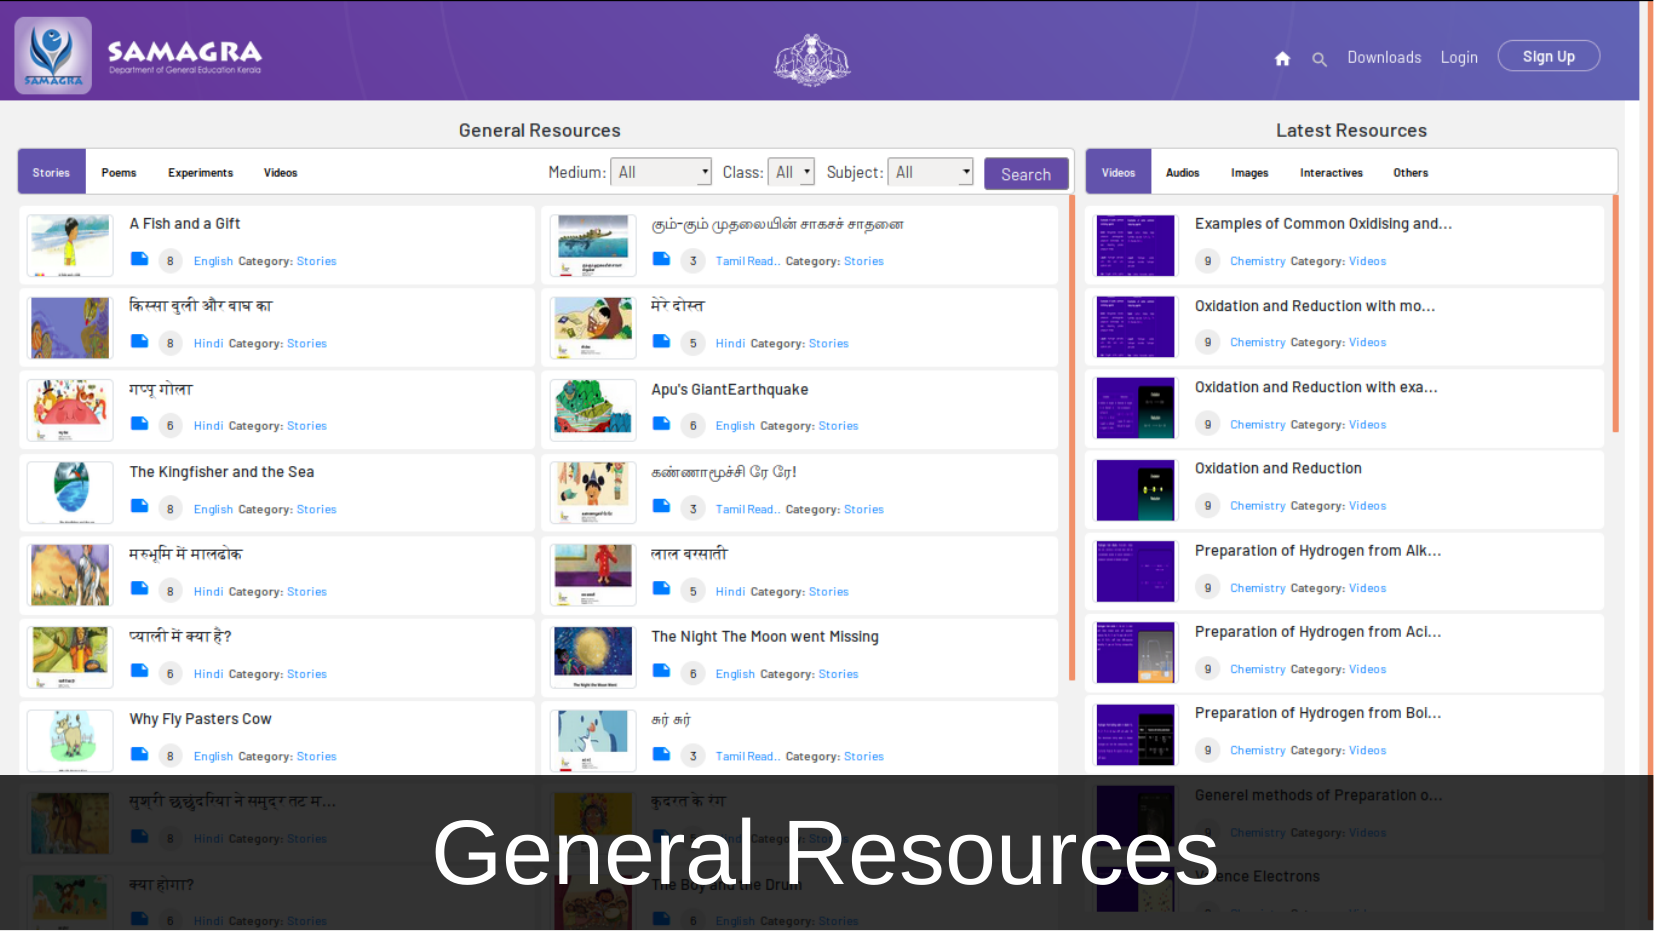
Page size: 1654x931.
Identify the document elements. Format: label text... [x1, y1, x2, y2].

title General Resources [0, 775, 1654, 931]
picture [0, 0, 1654, 775]
